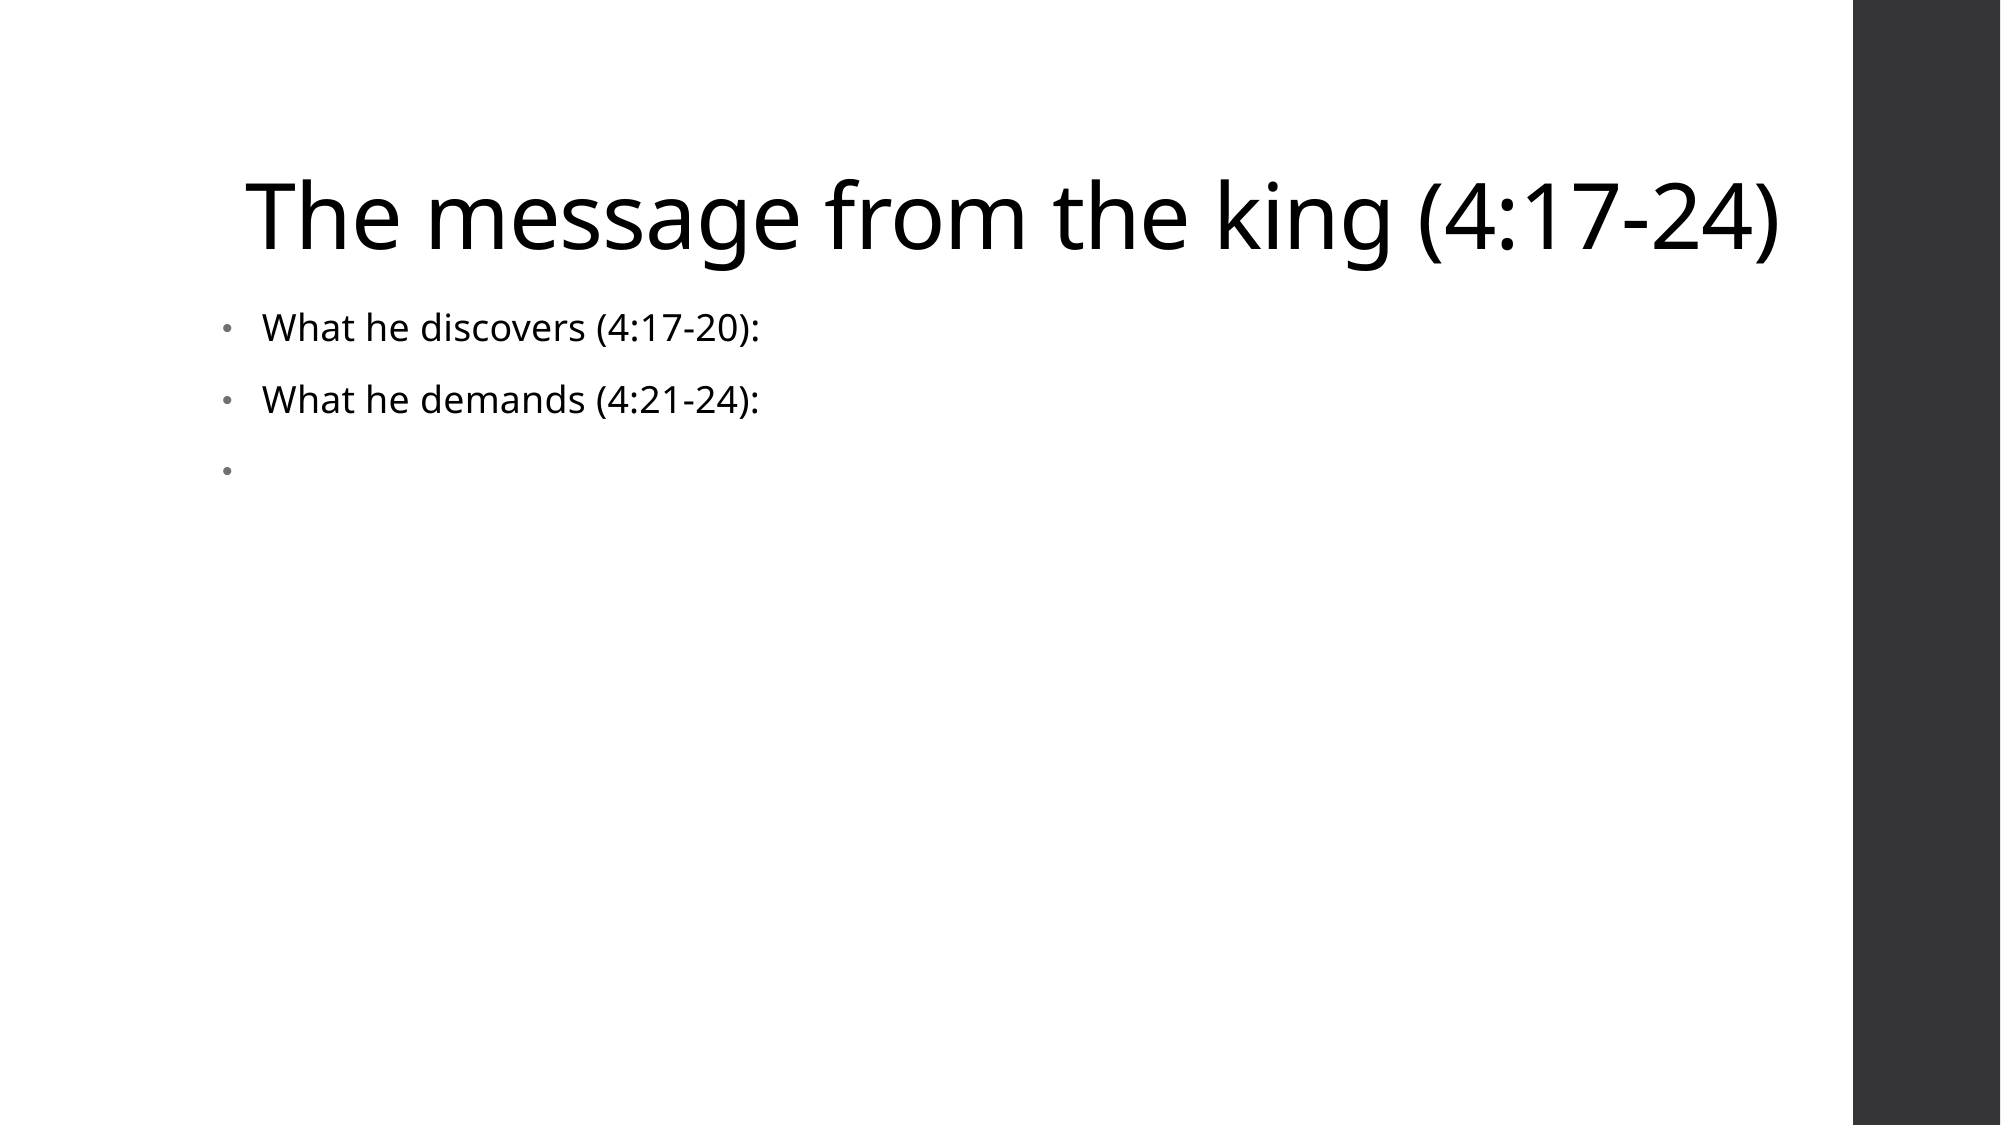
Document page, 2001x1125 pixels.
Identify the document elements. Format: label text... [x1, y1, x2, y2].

list What he discovers (4:17-20): What he demands (4:21-24): [206, 299, 1617, 1014]
title The message from the king (4:17-24) [206, 60, 1797, 278]
